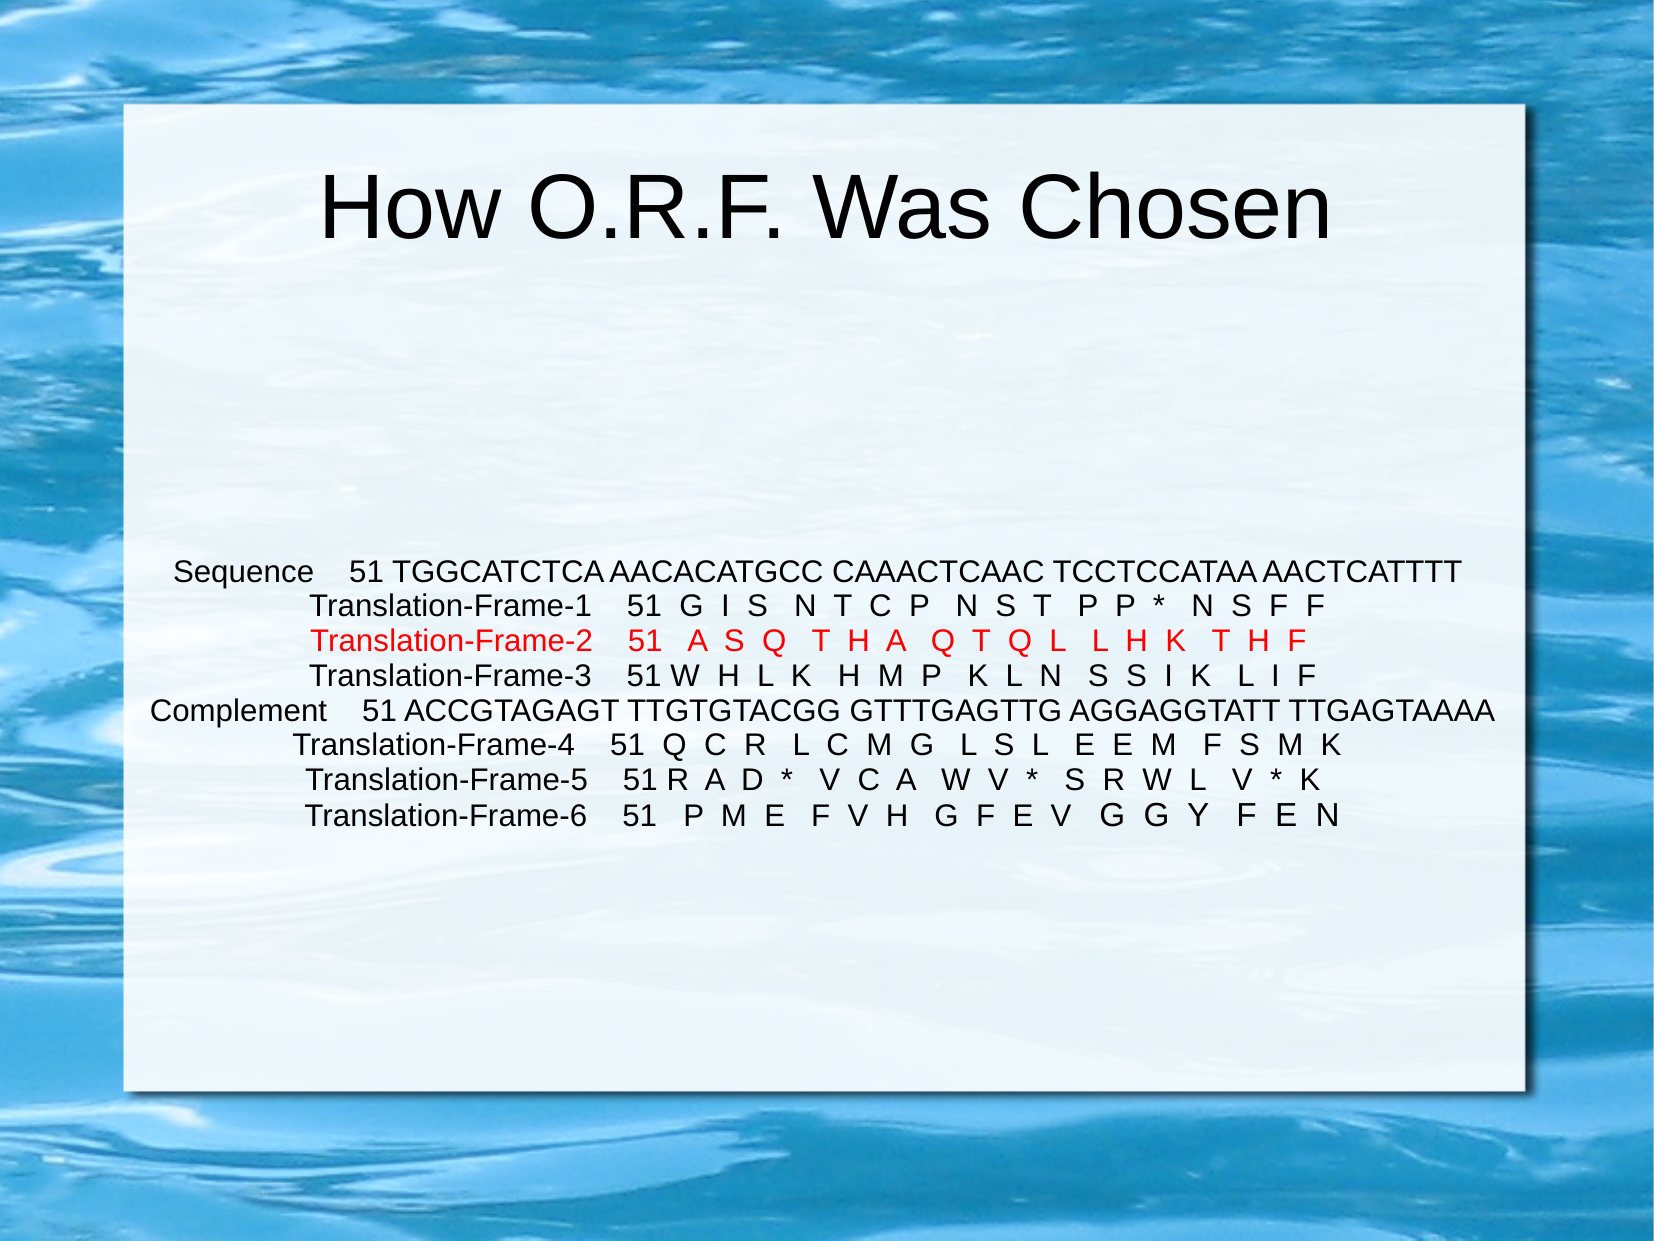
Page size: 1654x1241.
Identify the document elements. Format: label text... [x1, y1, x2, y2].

picture [0, 0, 1654, 1241]
subtitle Sequence 51 TGGCATCTCA AACACATGCC CAAACTCAAC TCCTCCATAA AACTCATTTT Translation-Frame-1 51 G I S N T C P N S T P P * N S F F Translation-Frame-2 51 A S Q T H A Q T Q L L H K T H F Translation-Frame-3 51 W H L K H M P K L N S S I K L I F Complement 51 ACCGTAGAGT TTGTGTACGG GTTTGAGTTG AGGAGGTATT TTGAGTAAAA Translation-Frame-4 51 Q C R L C M G L S L E E M F S M K Translation-Frame-5 51 R A D * V C A W V * S R W L V * K Translation-Frame-6 51 P M E F V H G F E V G G Y F E N [147, 332, 1506, 1056]
title How O.R.F. Was Chosen [147, 125, 1506, 288]
